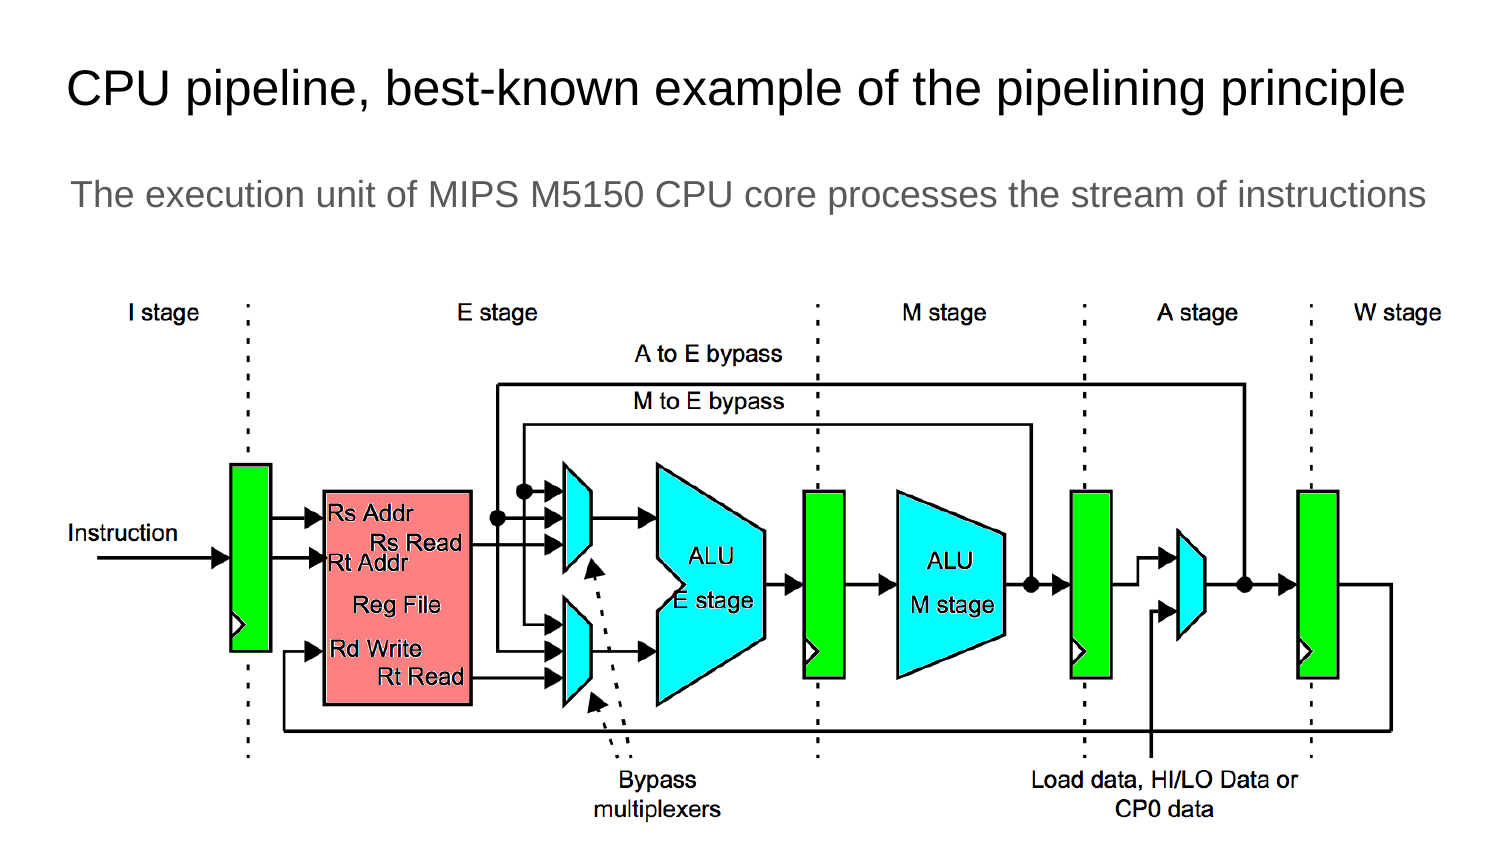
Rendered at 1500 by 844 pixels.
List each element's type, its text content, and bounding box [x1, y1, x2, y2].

picture [51, 286, 1449, 824]
list The execution unit of MIPS M5150 CPU core processes the stream of instructions [55, 154, 1453, 233]
title CPU pipeline, best-known example of the pipelining principle [51, 40, 1449, 135]
